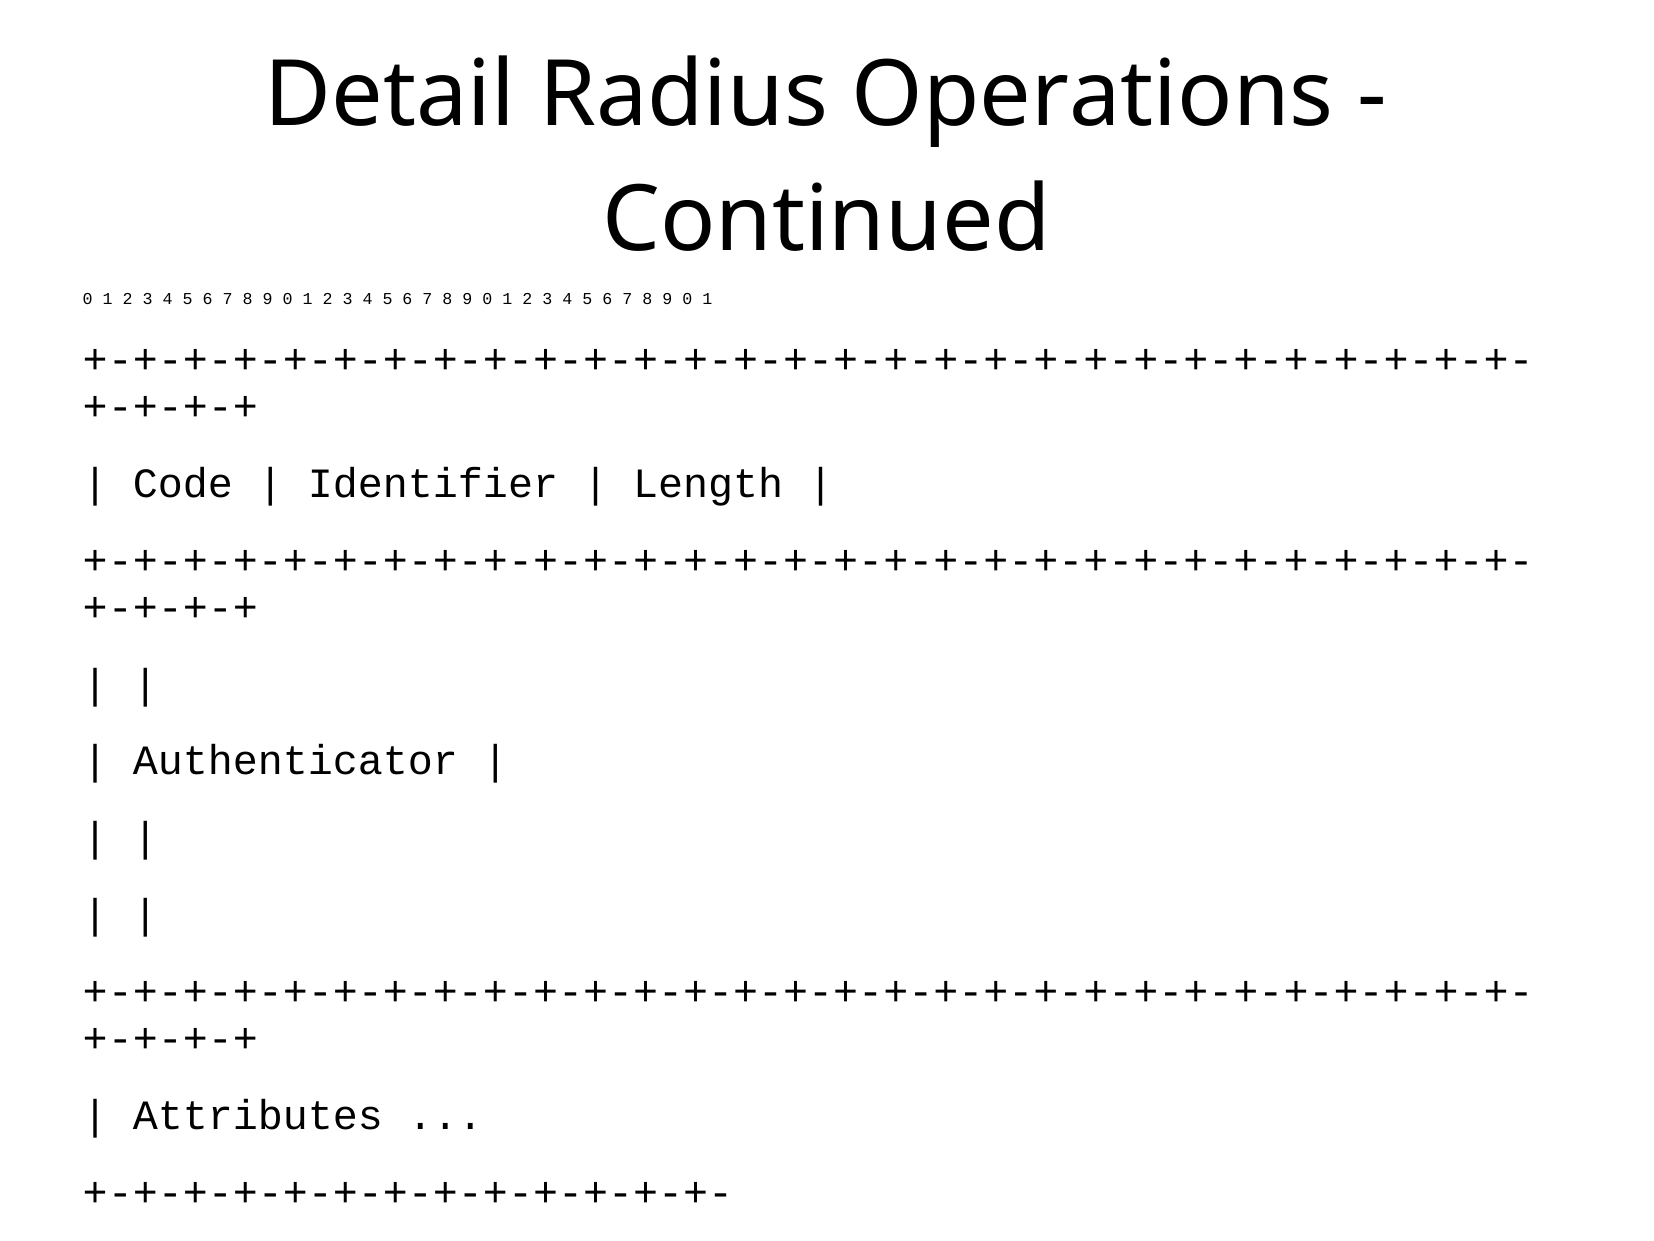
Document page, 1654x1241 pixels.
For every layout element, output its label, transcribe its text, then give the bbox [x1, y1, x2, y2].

title Detail Radius Operations - Continued [82, 56, 1571, 250]
list 0 1 2 3 4 5 6 7 8 9 0 1 2 3 4 5 6 7 8 9 0 1 2 3 4 5 6 7 8 9 0 1 +-+-+-+-+-+-+-+-+-+-+-+-+-+-+-+-+-+-+-+-+-+-+-+-+-+-+-+-+-+-+-+-+ | Code | Identifier | Length | +-+-+-+-+-+-+-+-+-+-+-+-+-+-+-+-+-+-+-+-+-+-+-+-+-+-+-+-+-+-+-+-+ | | | Authenticator | | | | | +-+-+-+-+-+-+-+-+-+-+-+-+-+-+-+-+-+-+-+-+-+-+-+-+-+-+-+-+-+-+-+-+ | Attributes ... +-+-+-+-+-+-+-+-+-+-+-+-+- [82, 290, 1571, 1186]
